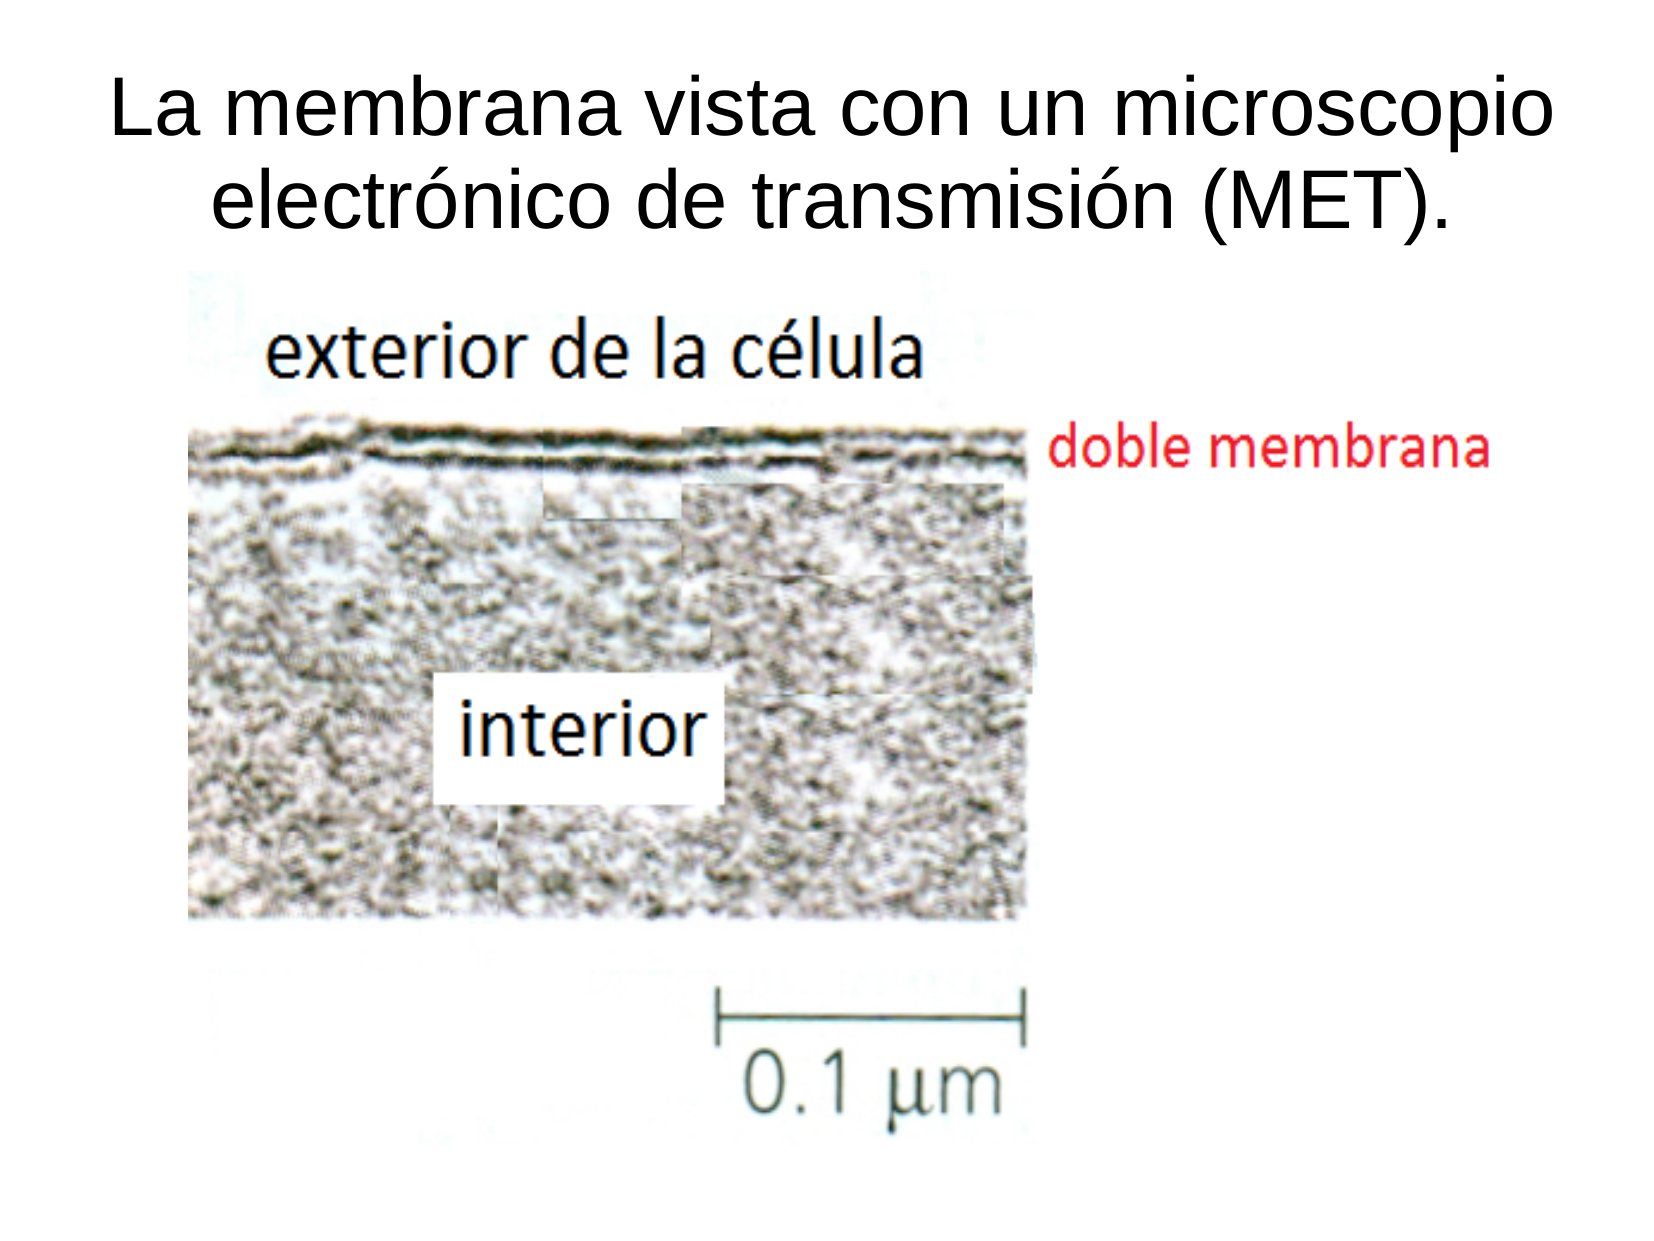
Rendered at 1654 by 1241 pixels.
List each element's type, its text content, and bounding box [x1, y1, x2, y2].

picture [188, 271, 1501, 1146]
title La membrana vista con un microscopio electrónico de transmisión (MET). [35, 0, 1630, 307]
